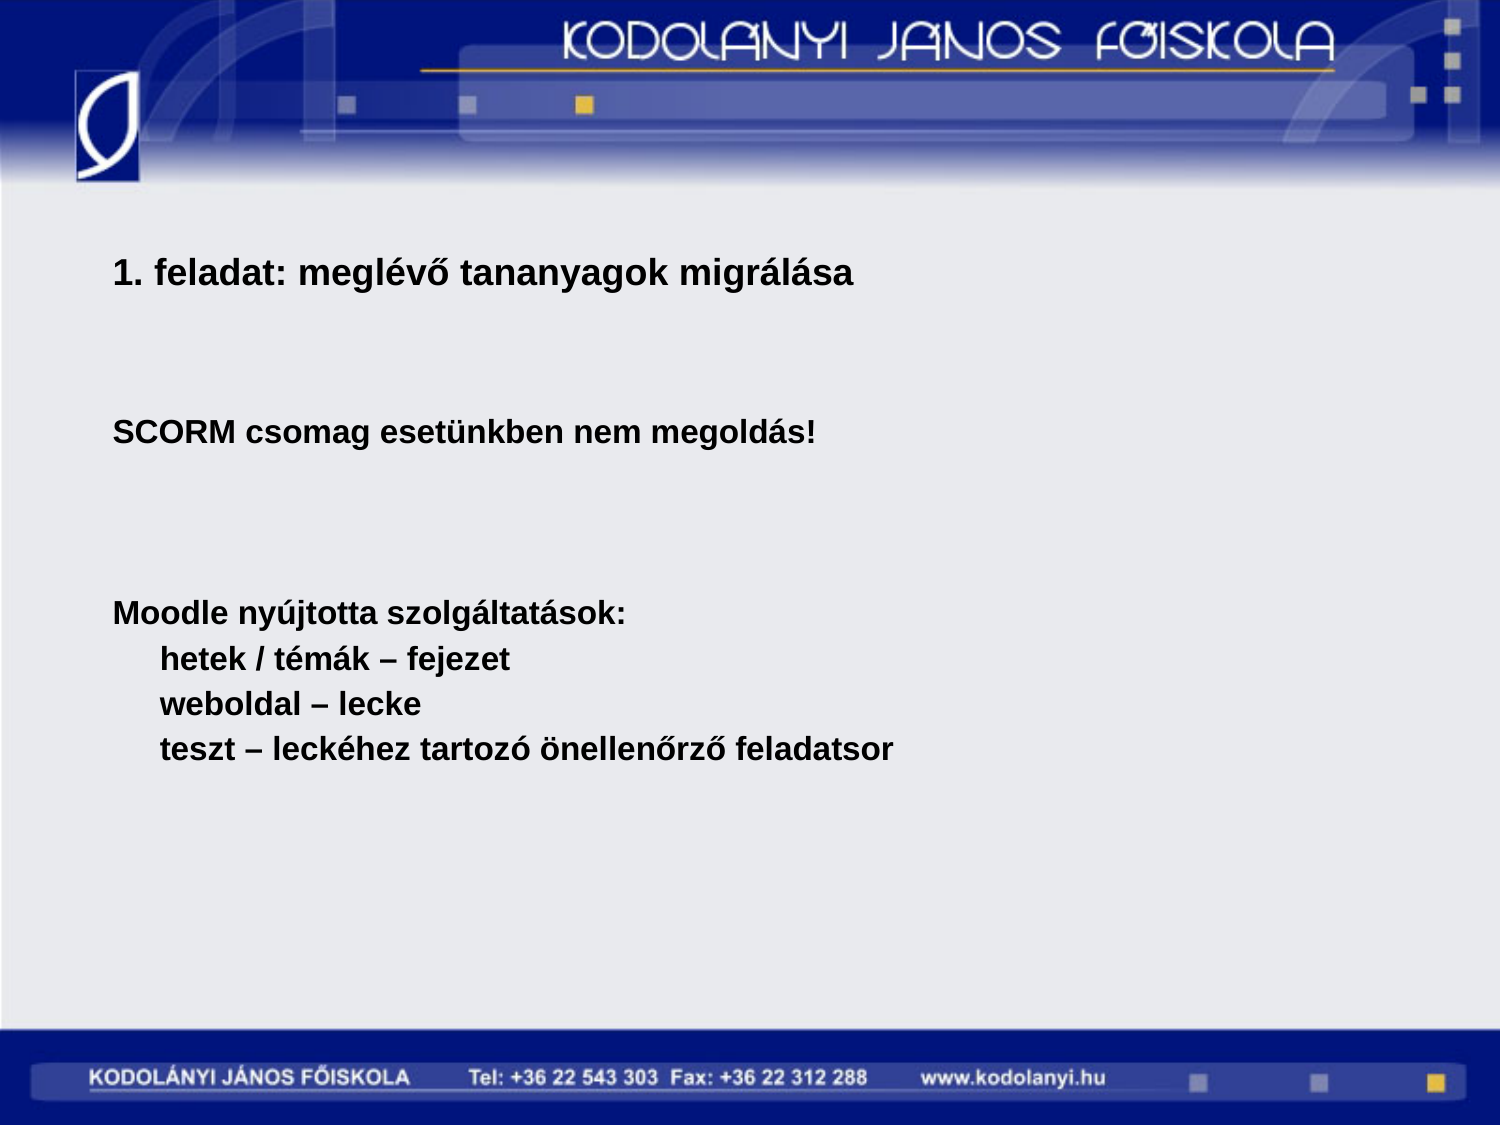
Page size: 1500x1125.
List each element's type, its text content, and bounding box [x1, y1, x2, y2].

picture [0, 0, 1500, 1125]
title 1. feladat: meglévő tananyagok migrálása [112, 242, 1388, 303]
list SCORM csomag esetünkben nem megoldás! Moodle nyújtotta szolgáltatások: hetek / témák – fejezet weboldal – lecke teszt – leckéhez tartozó önellenőrző feladatsor [112, 413, 1388, 1001]
